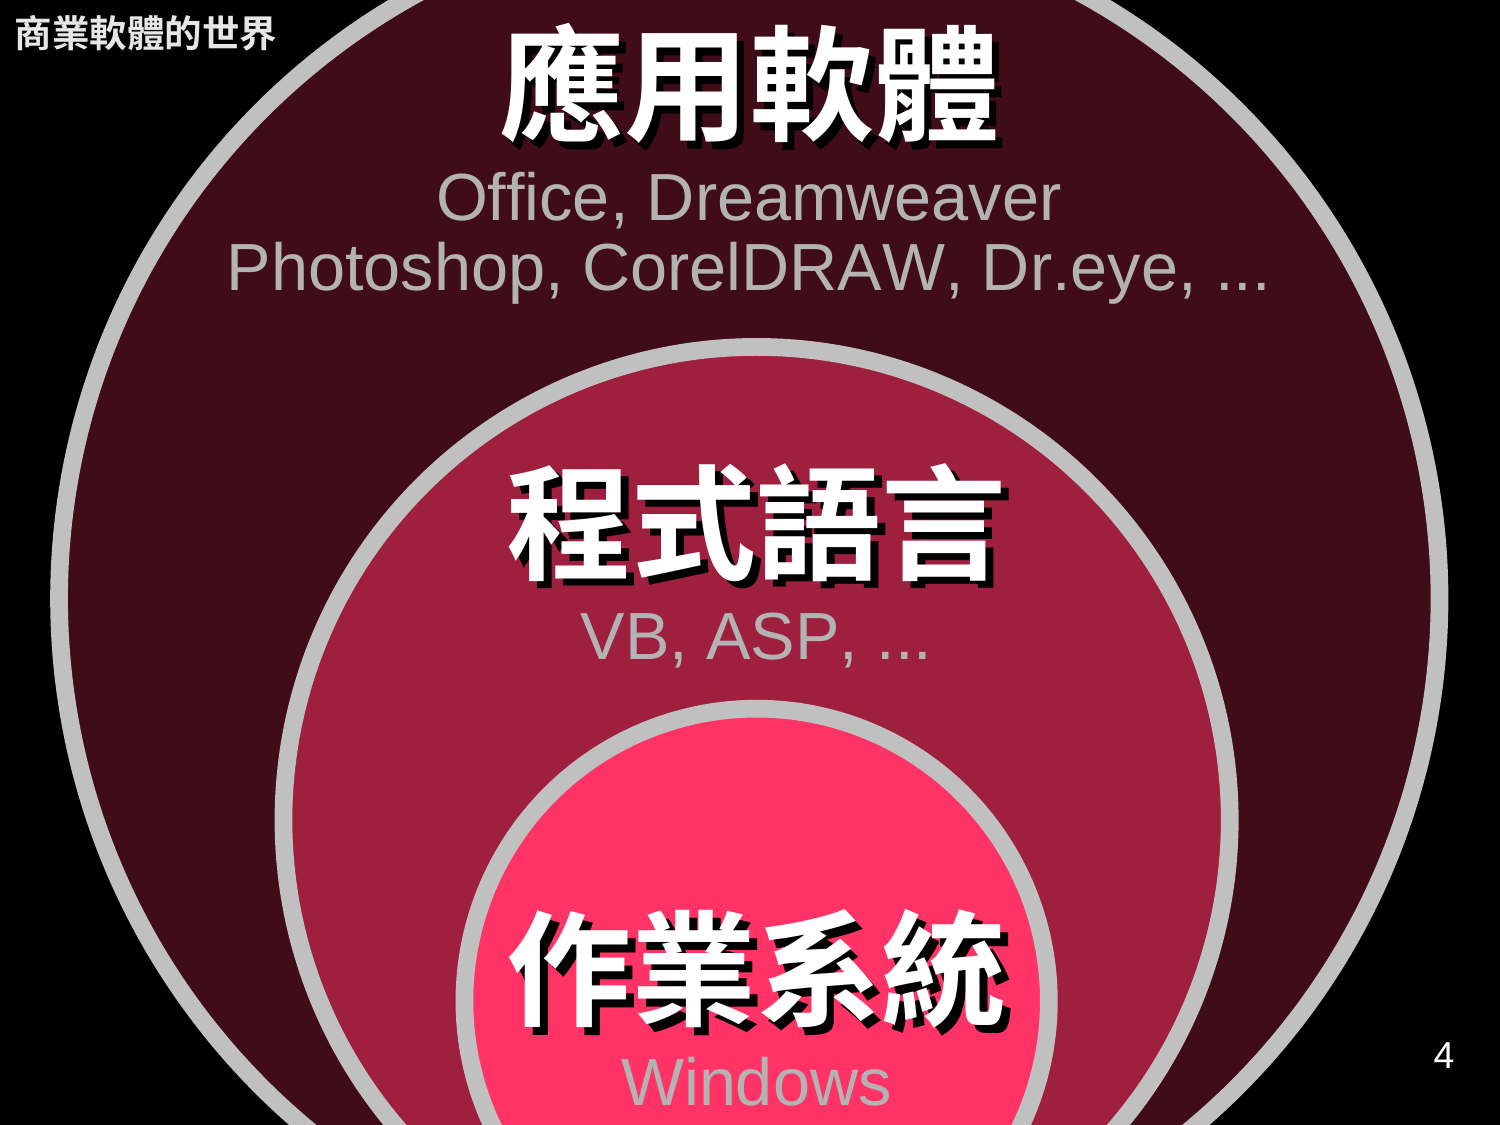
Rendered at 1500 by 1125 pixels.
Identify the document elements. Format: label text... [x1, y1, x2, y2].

text_box 應用軟體 Office, Dreamweaver Photoshop, CorelDRAW, Dr.eye, ... [59, 0, 1440, 1125]
text_box 程式語言 VB, ASP, ... [283, 346, 1230, 1125]
text_box 作業系統 Windows [464, 708, 1049, 1125]
text_box 商業軟體的世界 [0, 0, 355, 60]
